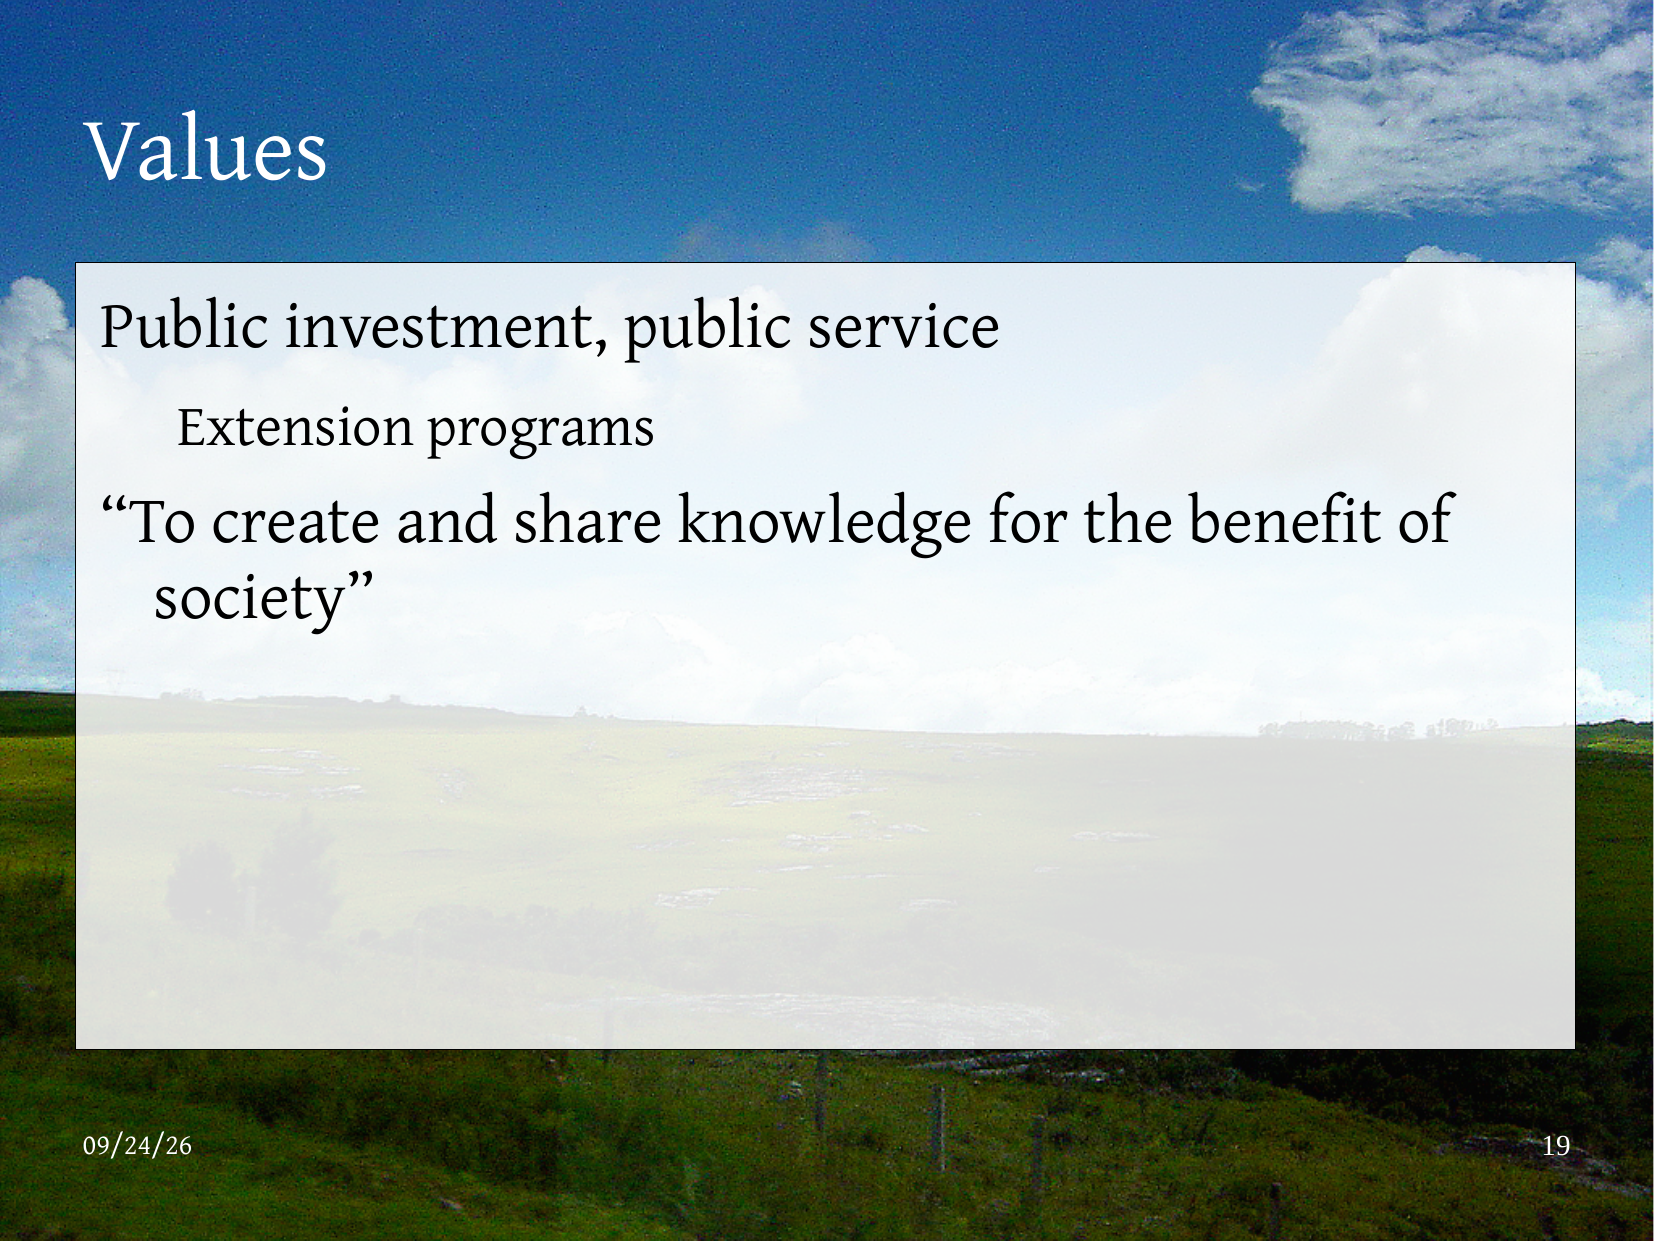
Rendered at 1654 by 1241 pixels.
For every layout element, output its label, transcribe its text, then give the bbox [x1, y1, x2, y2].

title Values [82, 56, 1571, 250]
picture [0, 0, 1654, 1241]
list Public investment, public service Extension programs “To create and share knowledge for the benefit of society” [82, 290, 1571, 1094]
